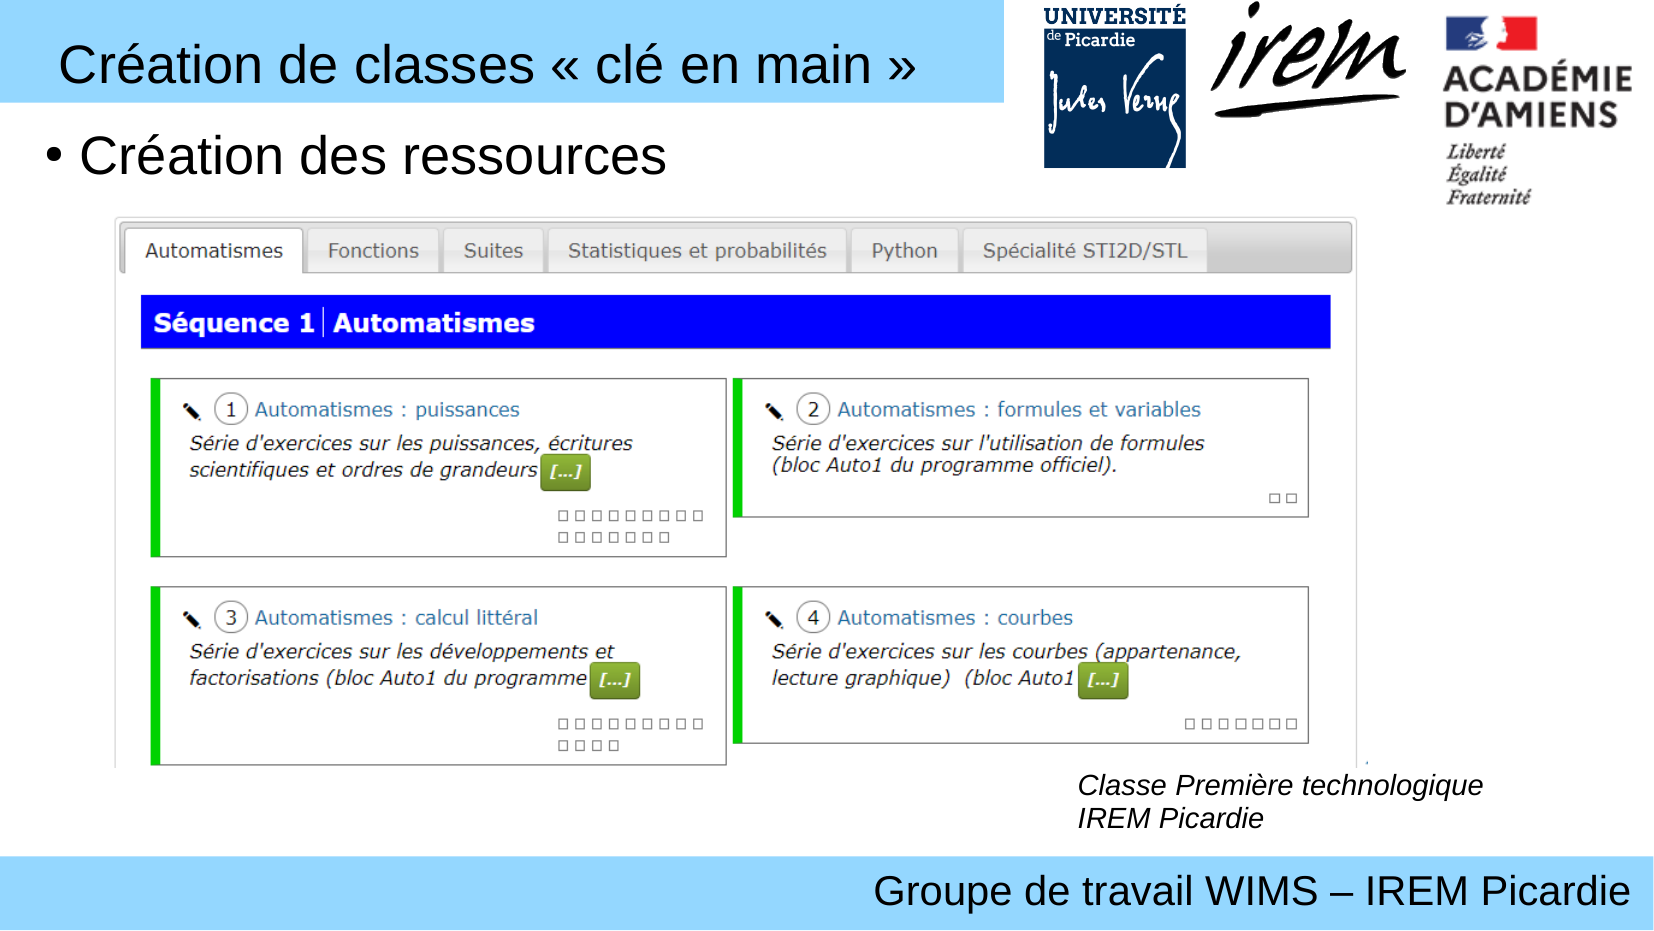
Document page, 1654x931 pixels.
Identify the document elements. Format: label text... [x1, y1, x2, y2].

list Groupe de travail WIMS – IREM Picardie [0, 856, 1654, 931]
picture [1423, 0, 1654, 222]
picture [1033, 0, 1195, 178]
text_box Classe Première technologique IREM Picardie [1062, 761, 1518, 843]
title Création de classes « clé en main » [0, 0, 1004, 103]
text_box Création des ressources [29, 118, 1152, 254]
picture [1210, 0, 1407, 119]
picture [99, 206, 1368, 768]
